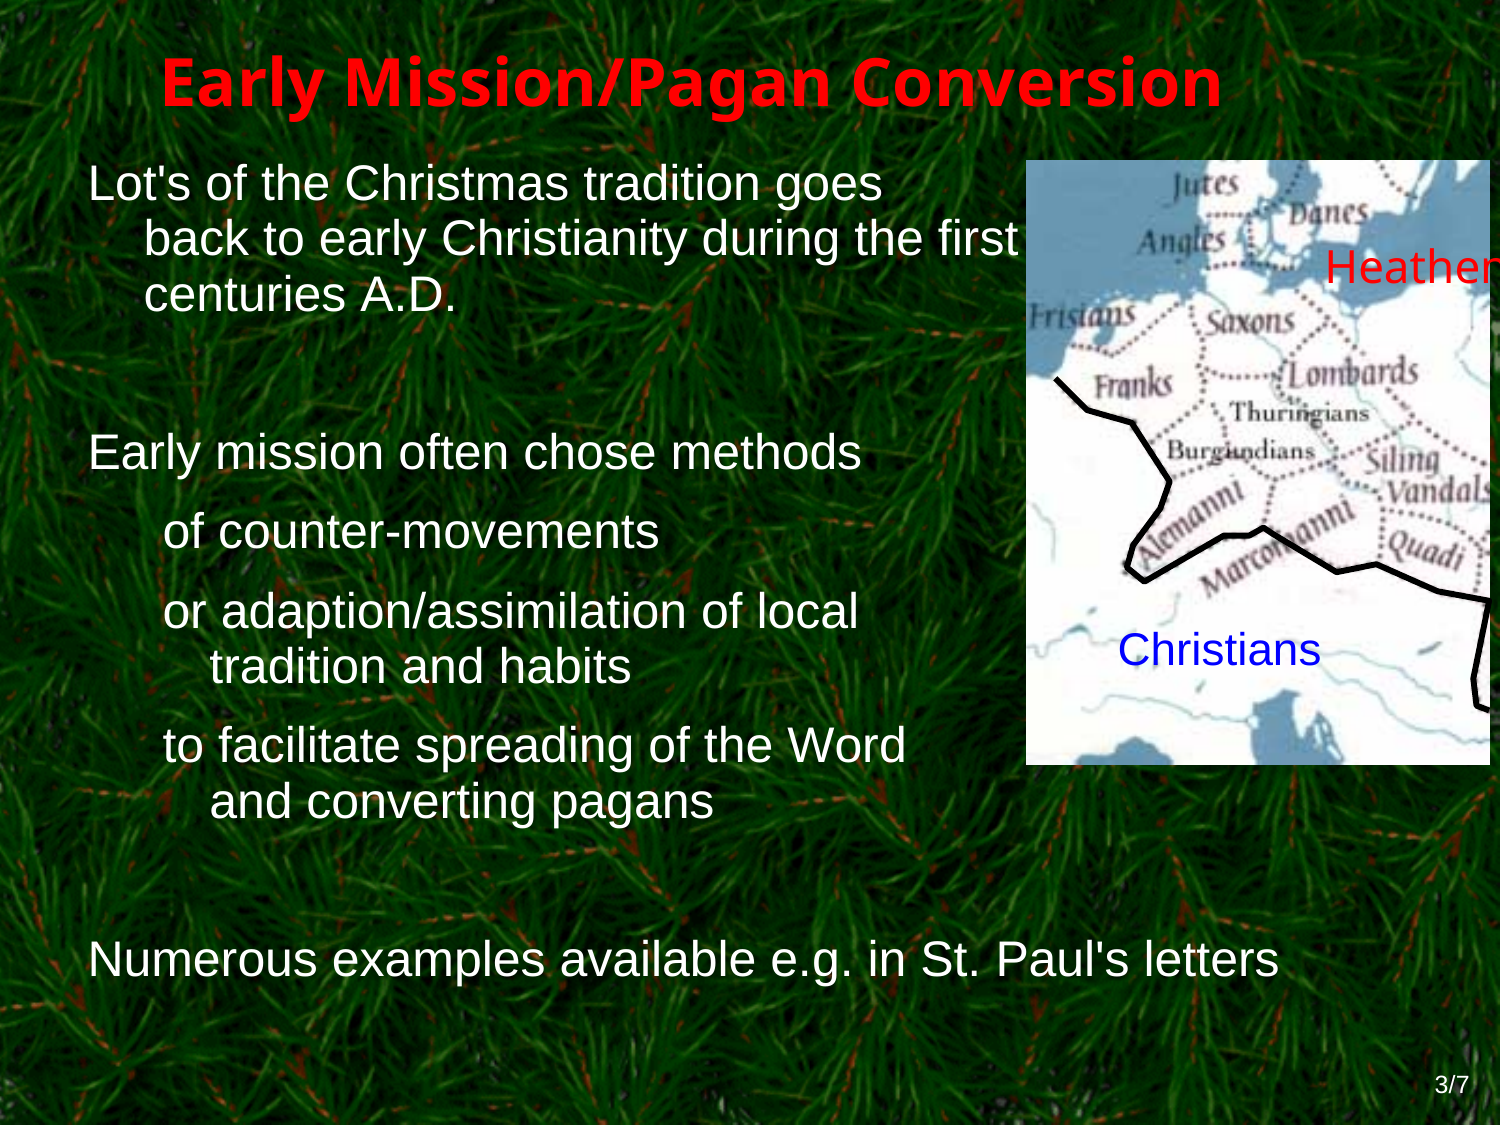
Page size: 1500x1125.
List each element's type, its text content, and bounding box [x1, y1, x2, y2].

list Lot's of the Christmas tradition goes back to early Christianity during the first centuries A.D. Early mission often chose methods of counter-movements or adaption/assimilation of local tradition and habits to facilitate spreading of the Word and converting pagans Numerous examples available e.g. in St. Paul's letters [87, 154, 1438, 1025]
title Early Mission/Pagan Conversion [159, 0, 1375, 154]
picture [0, 0, 1500, 1125]
text_box Christians [1102, 616, 1337, 683]
text_box Heathen [1309, 226, 1495, 297]
